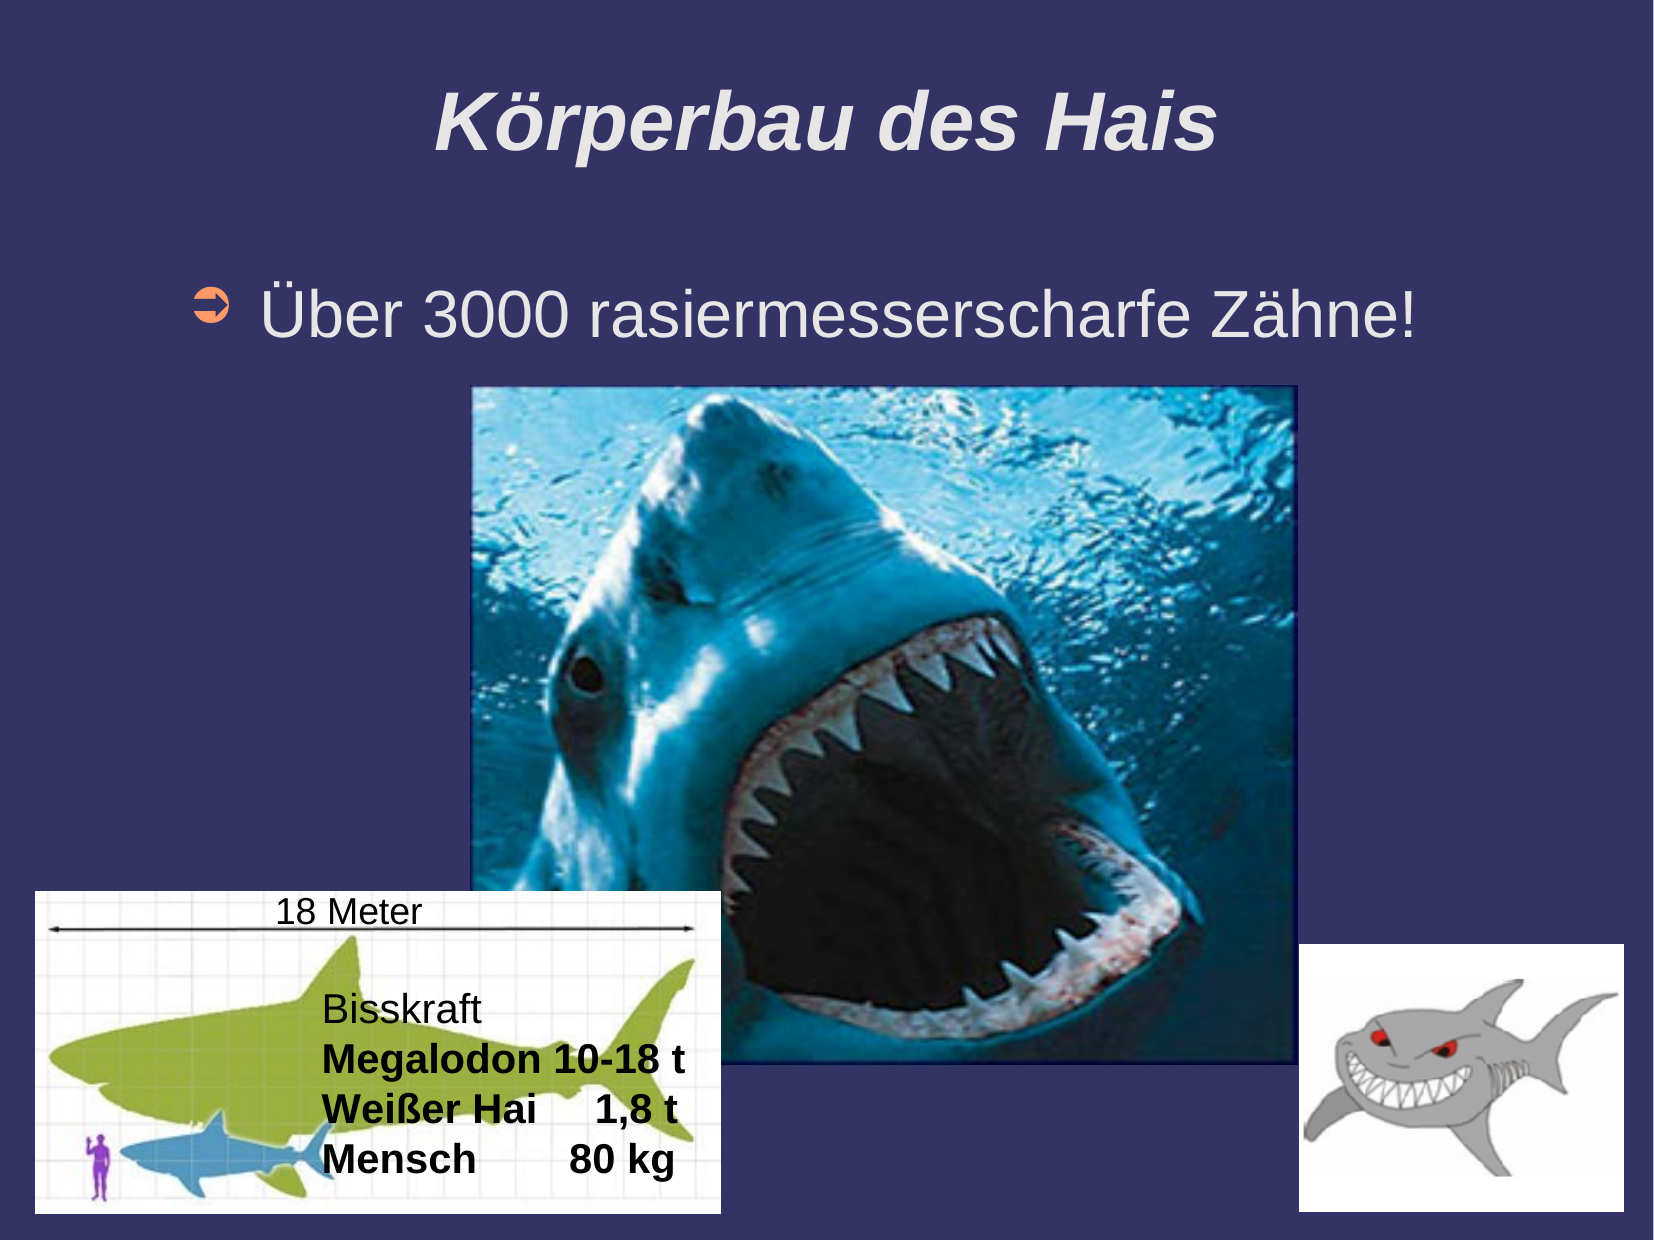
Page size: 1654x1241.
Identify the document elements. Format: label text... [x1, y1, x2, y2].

text_box 18 Meter [260, 879, 438, 941]
title Körperbau des Hais [121, 19, 1534, 227]
list Über 3000 rasiermesserscharfe Zähne! [177, 277, 1568, 1059]
picture [35, 385, 1298, 1214]
picture [1299, 944, 1624, 1212]
text_box Bisskraft Megalodon 10-18 t Weißer Hai 1,8 t Mensch 80 kg [306, 974, 701, 1190]
